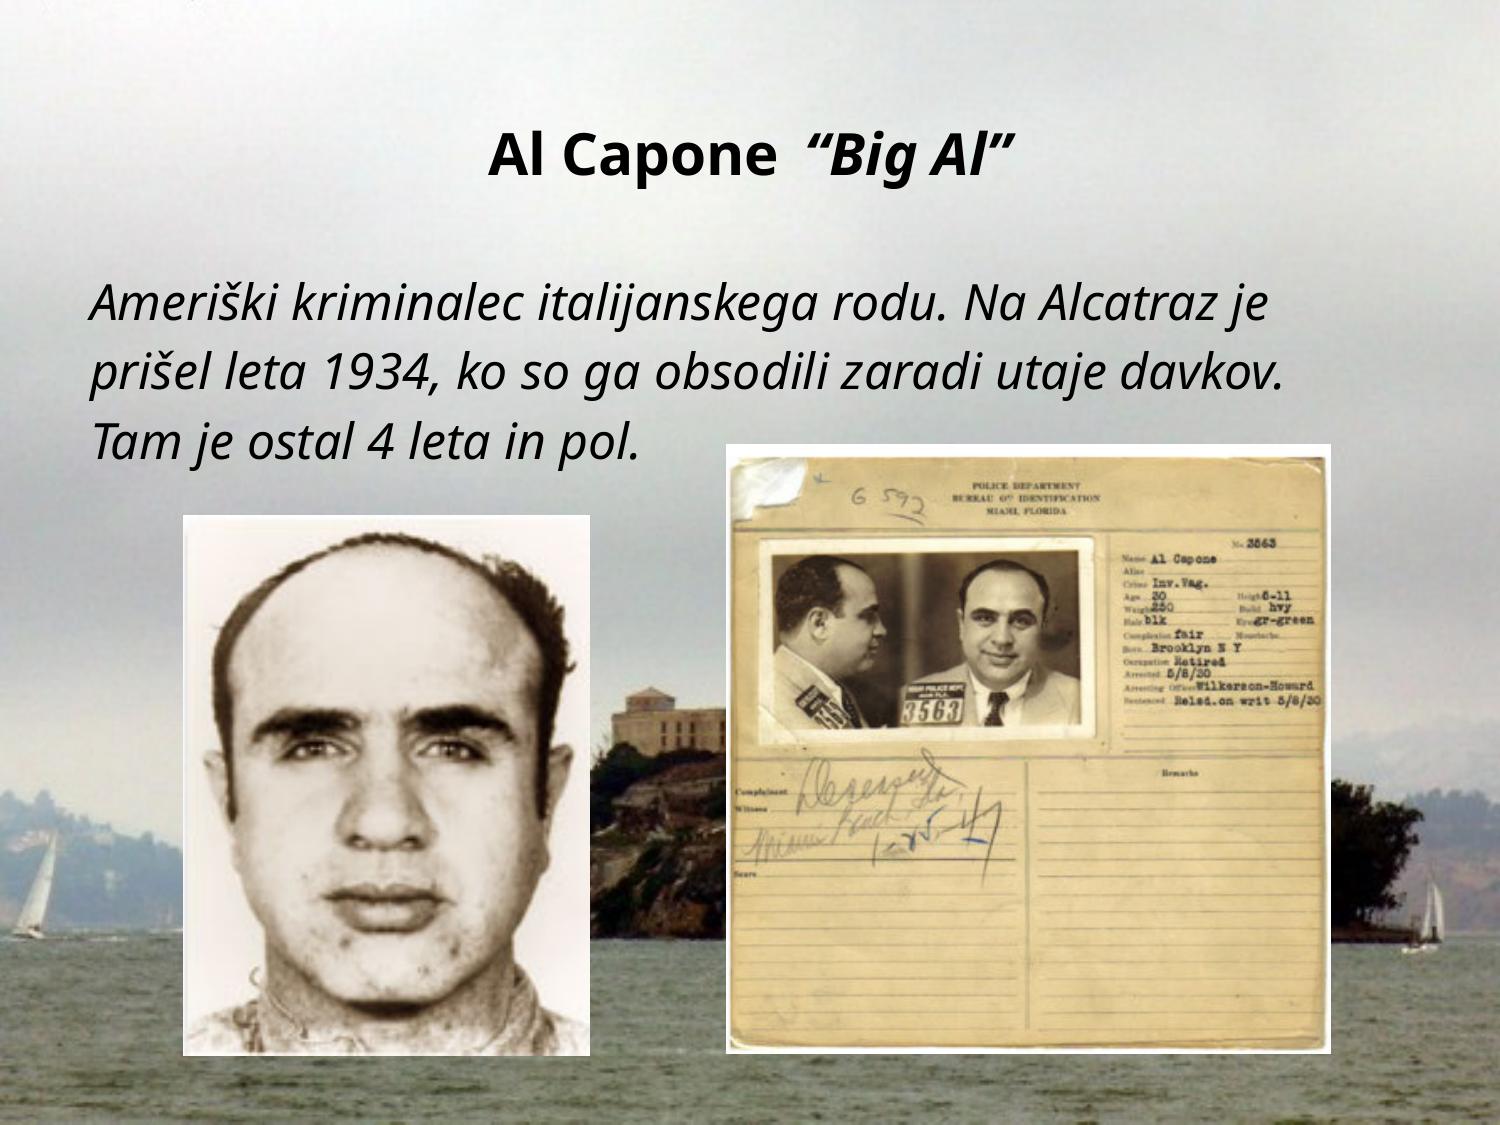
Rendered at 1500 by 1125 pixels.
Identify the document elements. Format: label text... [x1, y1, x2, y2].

list Ameriški kriminalec italijanskega rodu. Na Alcatraz je prišel leta 1934, ko so ga obsodili zaradi utaje davkov. Tam je ostal 4 leta in pol. [75, 262, 1425, 1005]
title Al Capone “Big Al” [75, 45, 1425, 233]
picture [0, 0, 1500, 1125]
